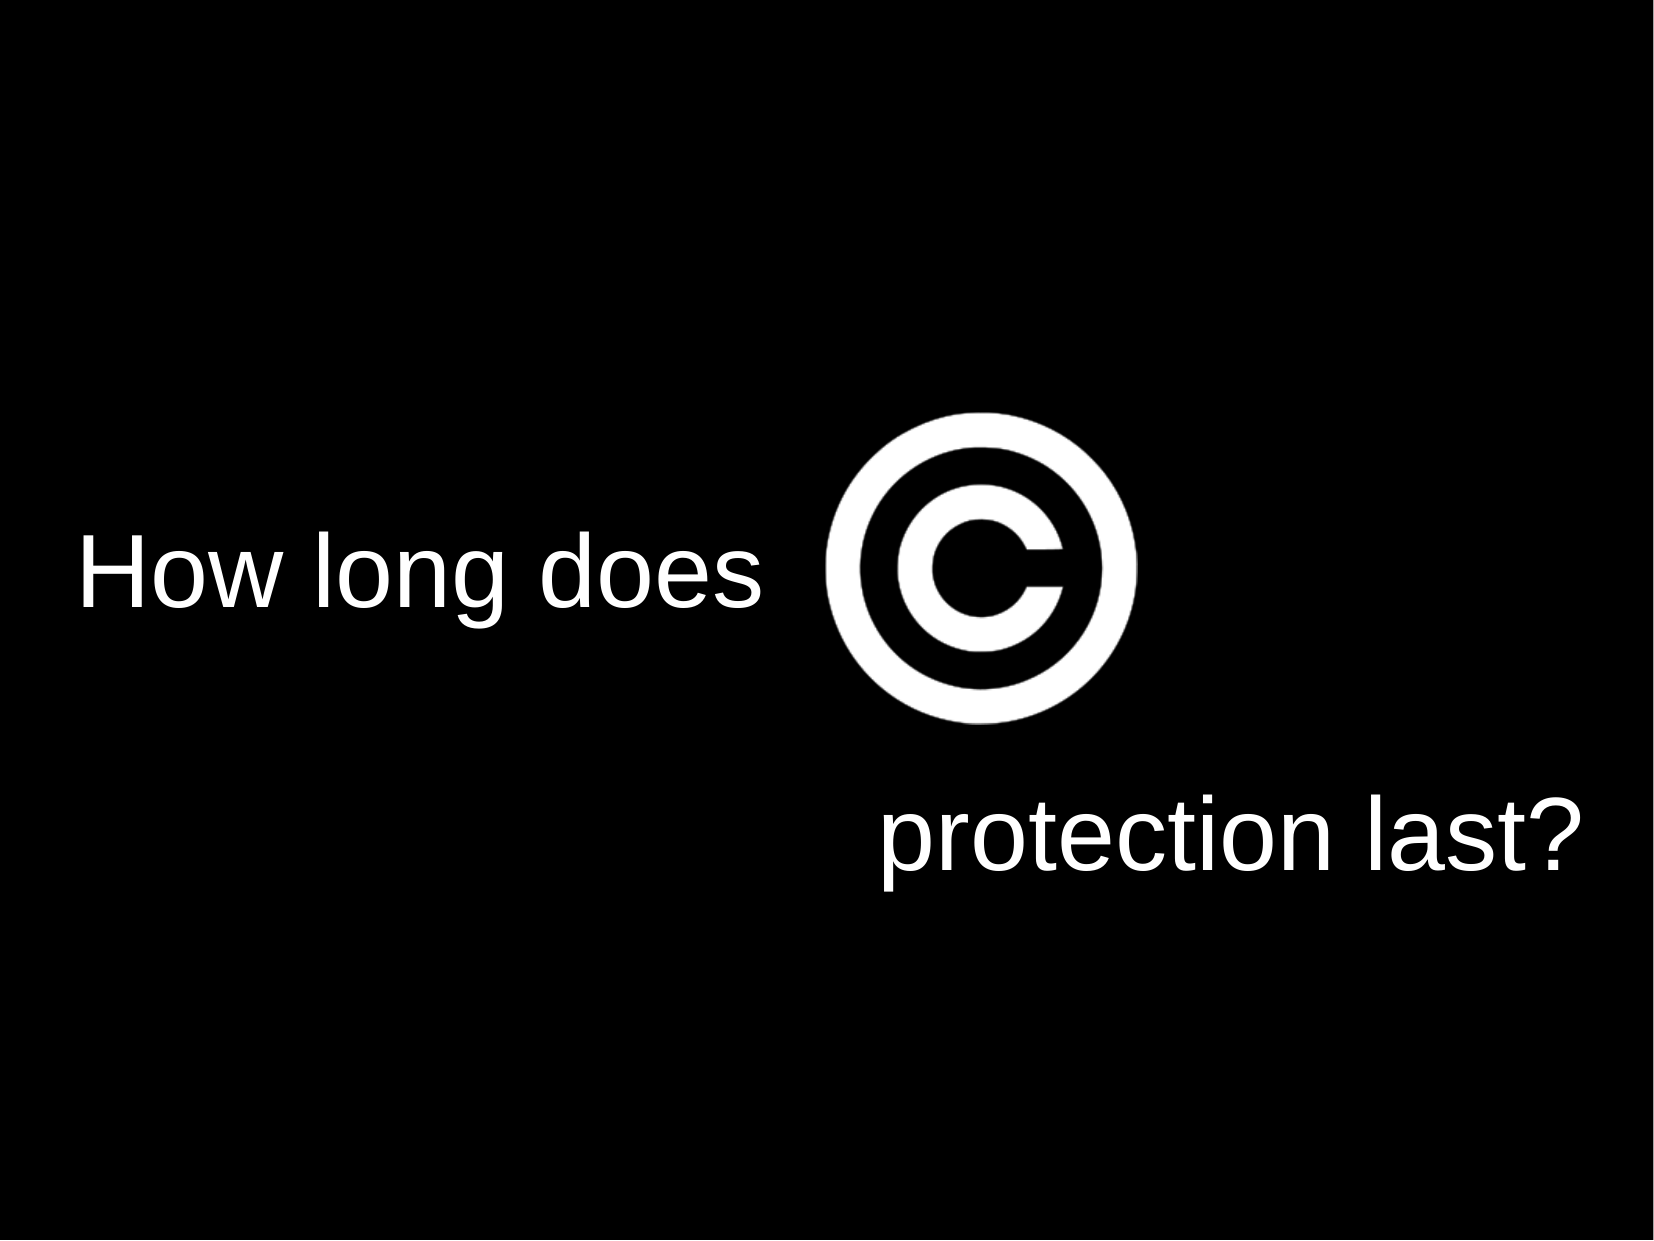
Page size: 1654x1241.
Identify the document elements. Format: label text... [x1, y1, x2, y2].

text_box protection last? [862, 768, 1601, 900]
text_box How long does [60, 505, 781, 637]
picture [825, 412, 1138, 725]
